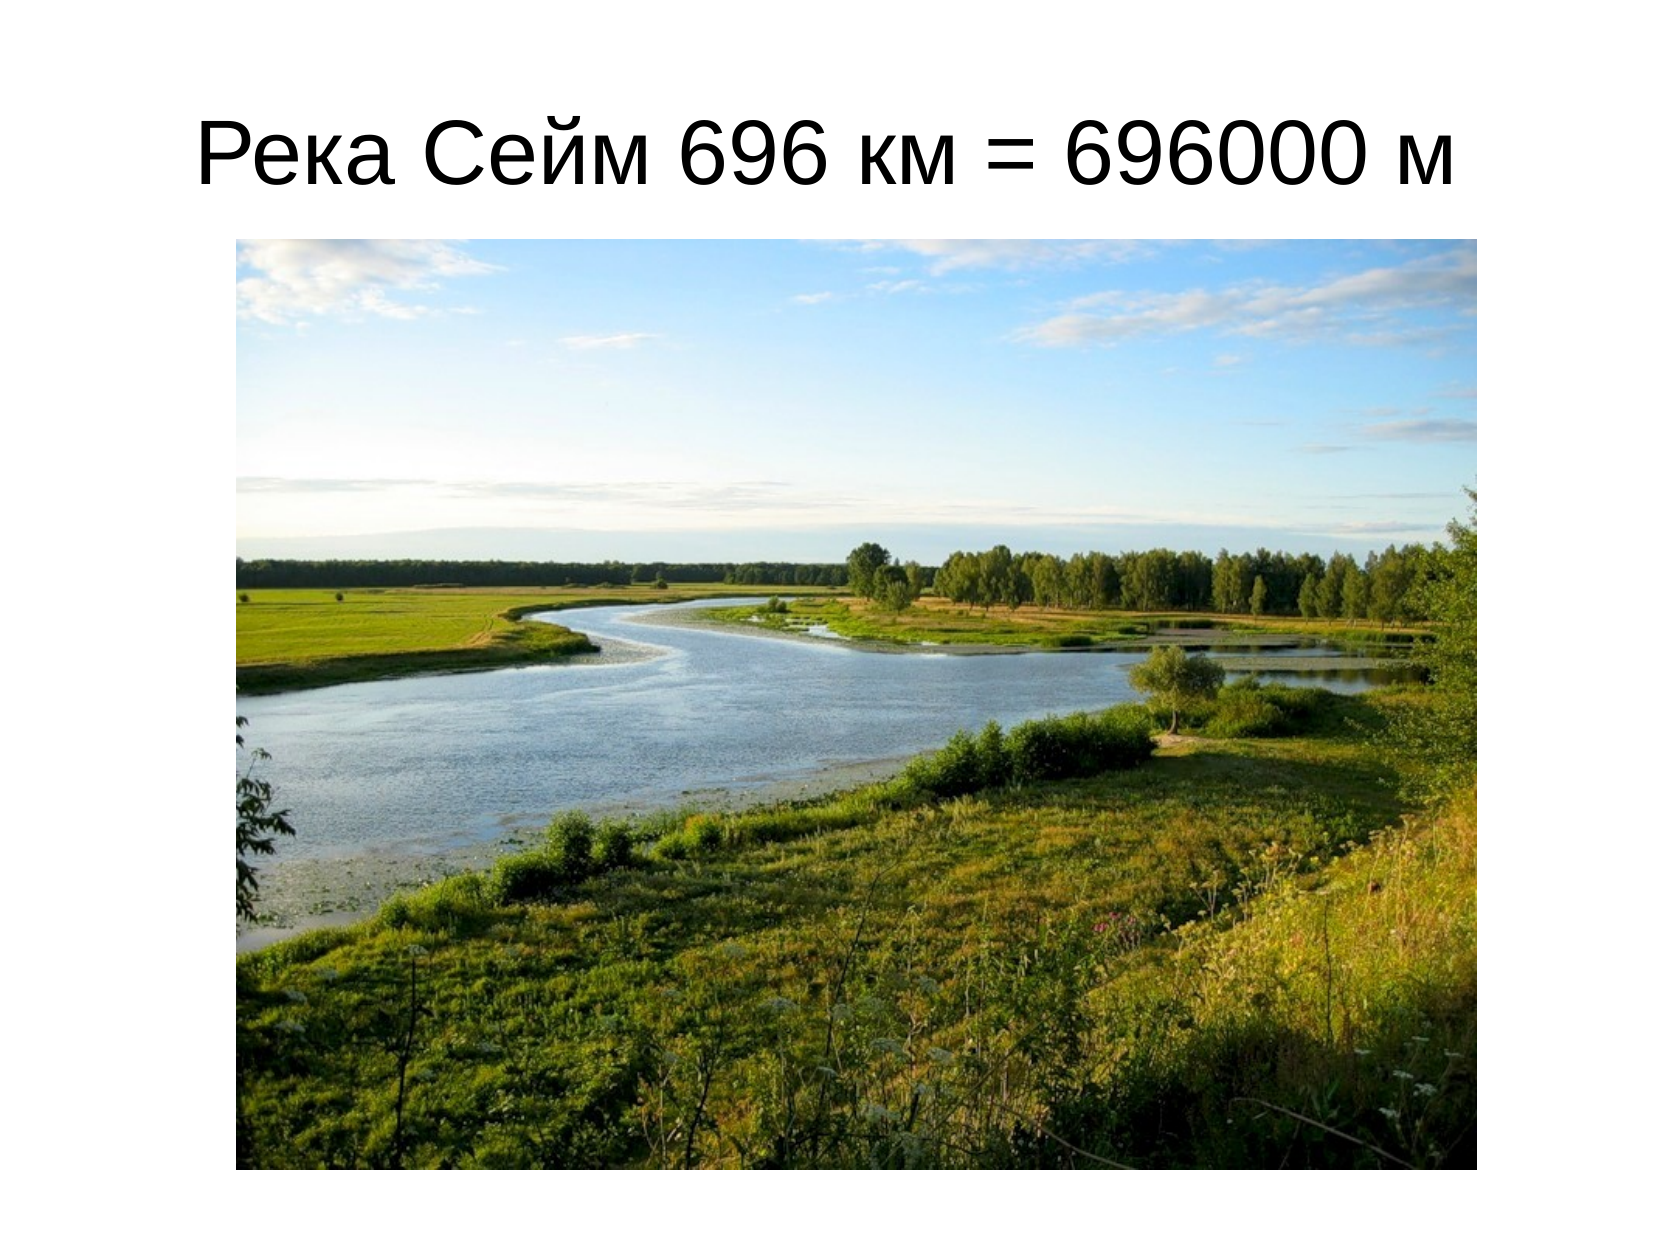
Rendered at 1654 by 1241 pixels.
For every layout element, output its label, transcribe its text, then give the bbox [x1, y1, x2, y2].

picture [236, 239, 1477, 1170]
title Река Сейм 696 км = 696000 м [82, 49, 1571, 257]
